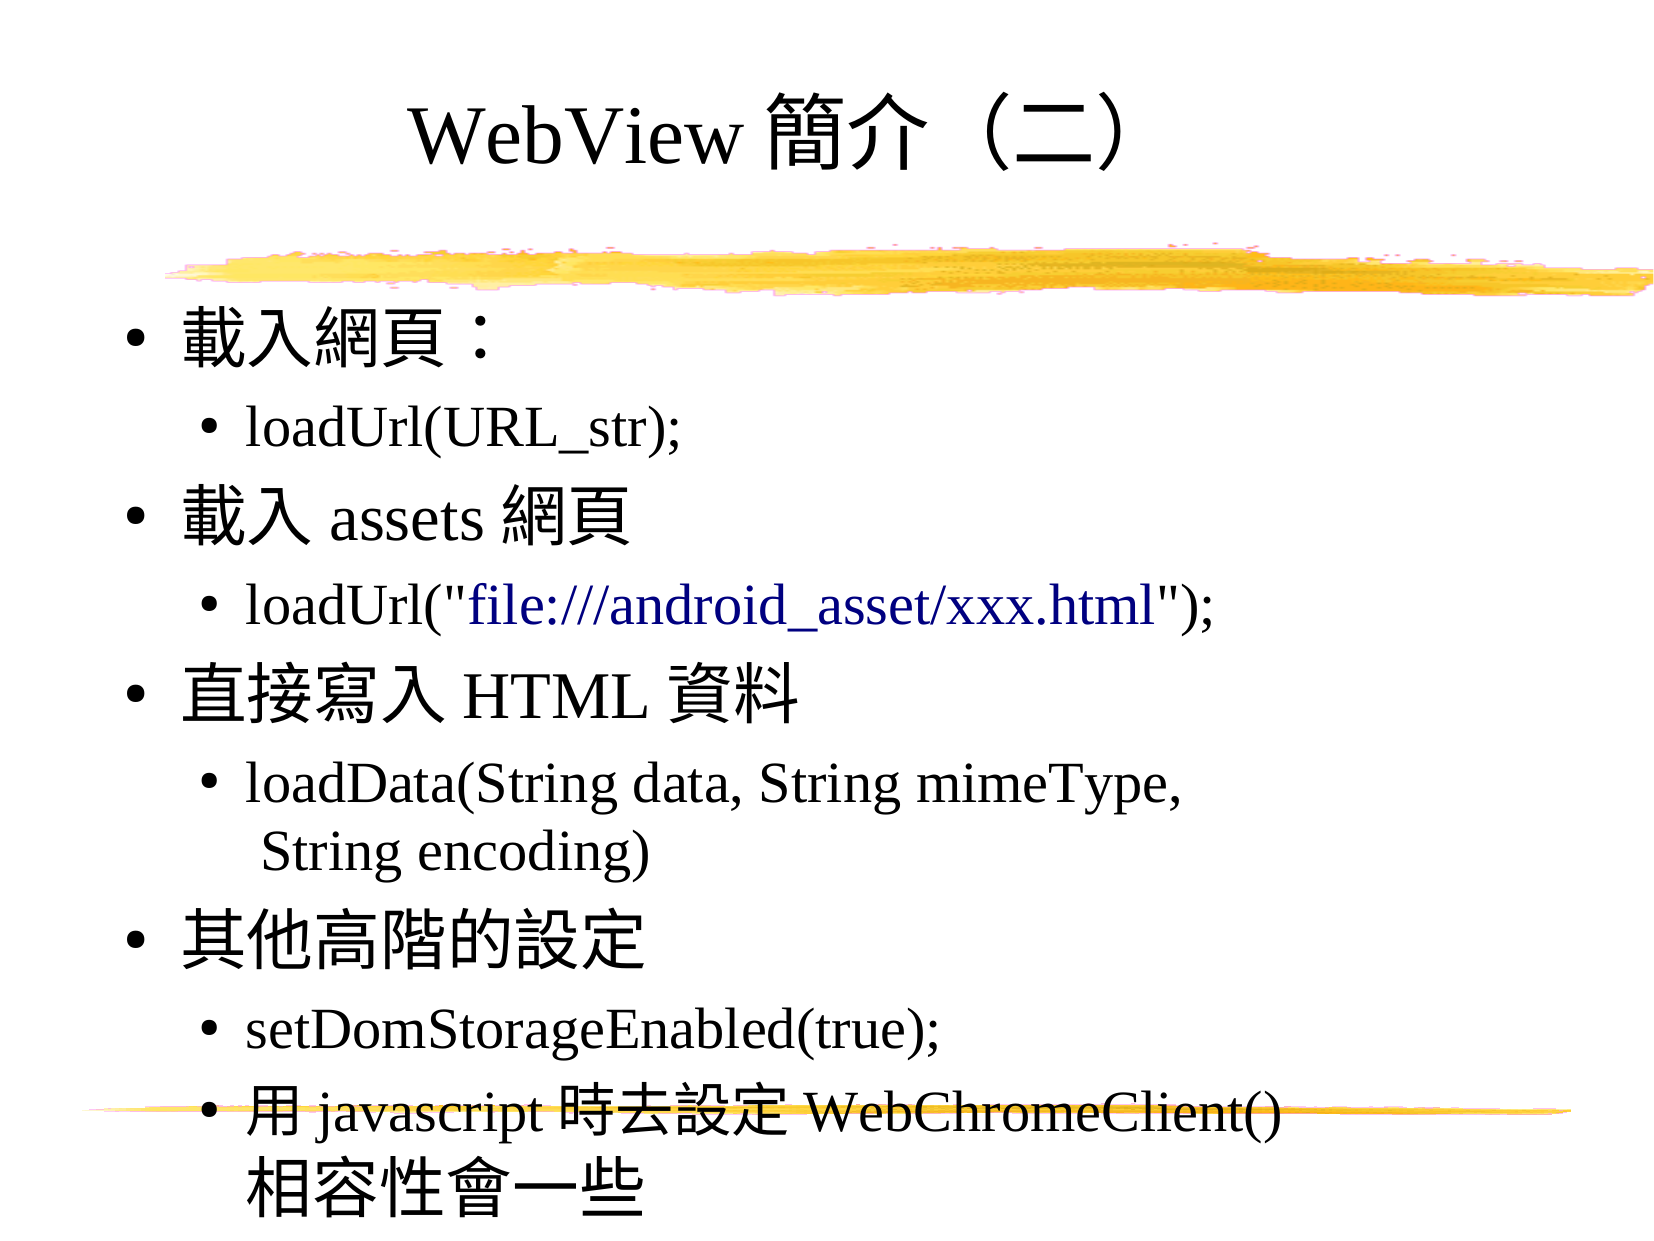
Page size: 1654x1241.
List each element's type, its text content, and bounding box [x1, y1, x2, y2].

picture [165, 237, 1654, 308]
picture [1530, 1102, 1571, 1117]
picture [82, 1102, 124, 1117]
list 載入網頁： loadUrl(URL_str); 載入assets網頁 loadUrl("file:///android_asset/xxx.html"); 直接寫入HTML資料 loadData(String data, String mimeType, String encoding) 其他高階的設定 setDomStorageEnabled(true); 用javascript時去設定WebChromeClient() 相容性會一些 [124, 296, 1530, 1155]
title WebView簡介（二） [76, 28, 1482, 235]
